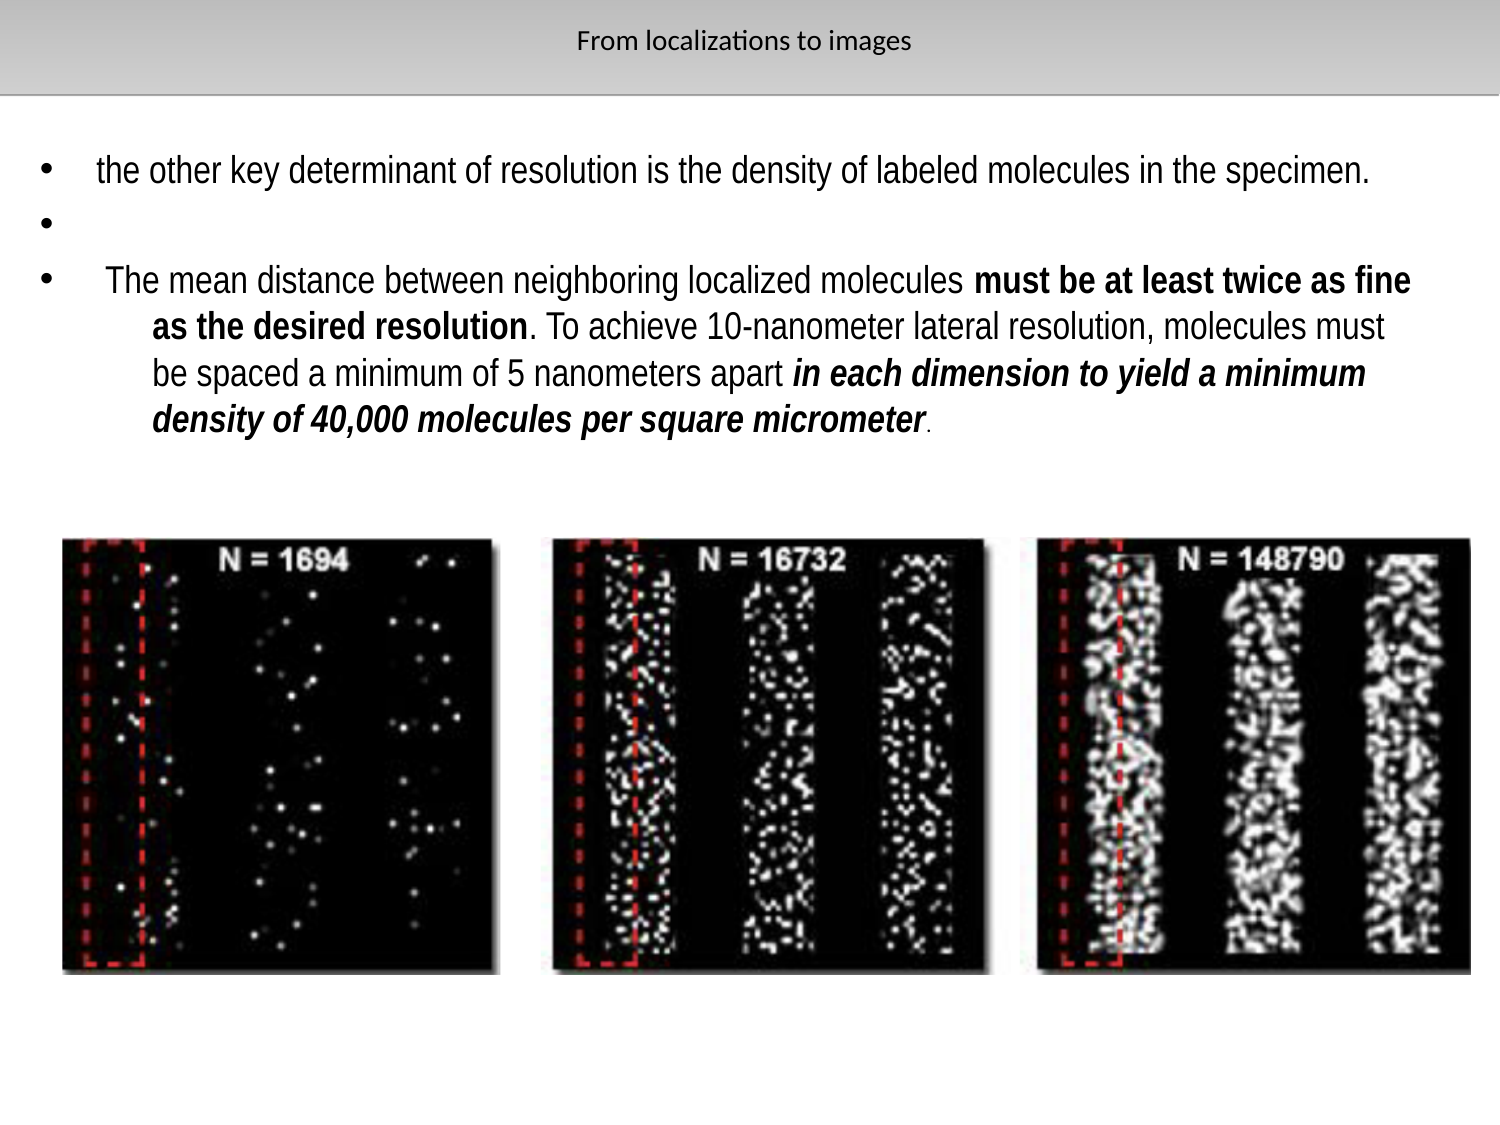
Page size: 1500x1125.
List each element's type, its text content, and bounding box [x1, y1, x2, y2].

title From localizations to images [112, 0, 1383, 90]
text_box the other key determinant of resolution is the density of labeled molecules in the specimen. The mean distance between neighboring localized molecules must be at least twice as fine as the desired resolution. To achieve 10-nanometer lateral resolution, molecules must be spaced a minimum of 5 nanometers apart in each dimension to yield a minimum density of 40,000 molecules per square micrometer. [25, 137, 1437, 513]
picture [62, 537, 1471, 976]
